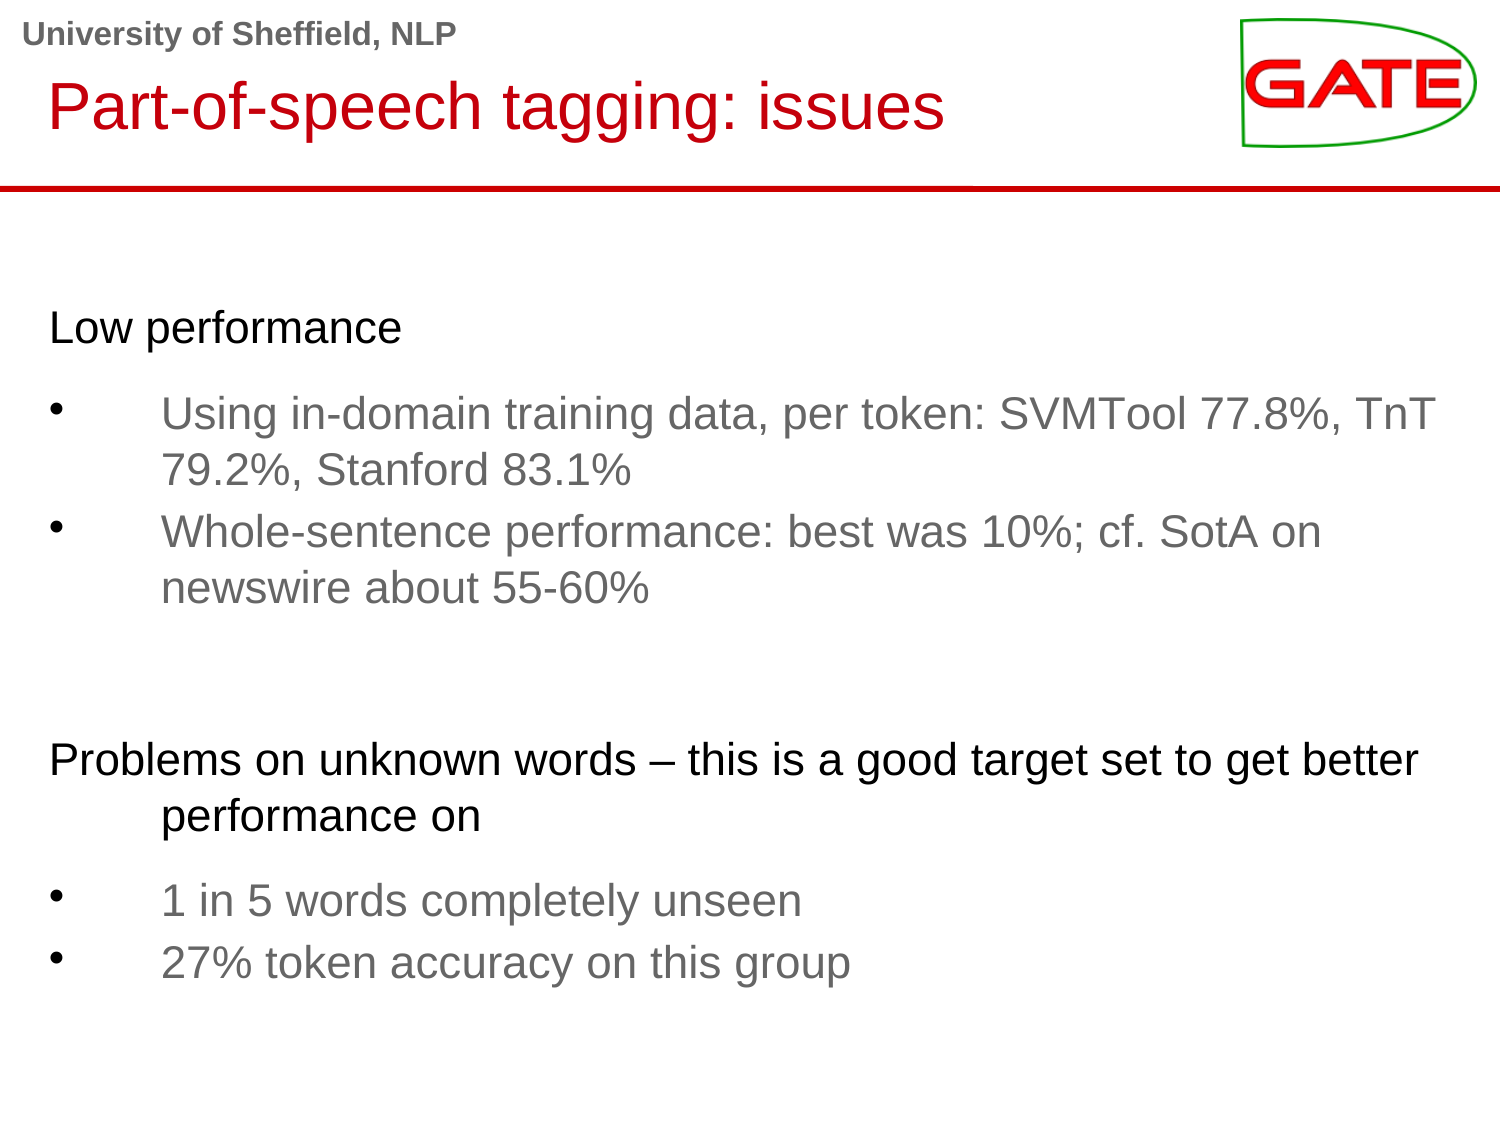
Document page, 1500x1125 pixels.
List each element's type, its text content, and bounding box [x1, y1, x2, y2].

picture [1240, 18, 1477, 148]
text_box Low performance Using in-domain training data, per token: SVMTool 77.8%, TnT 79.2%, Stanford 83.1% Whole-sentence performance: best was 10%; cf. SotA on newswire about 55-60% Problems on unknown words – this is a good target set to get better performance on 1 in 5 words completely unseen 27% token accuracy on this group [47, 212, 1500, 1064]
text_box Part-of-speech tagging: issues [47, 47, 1267, 168]
